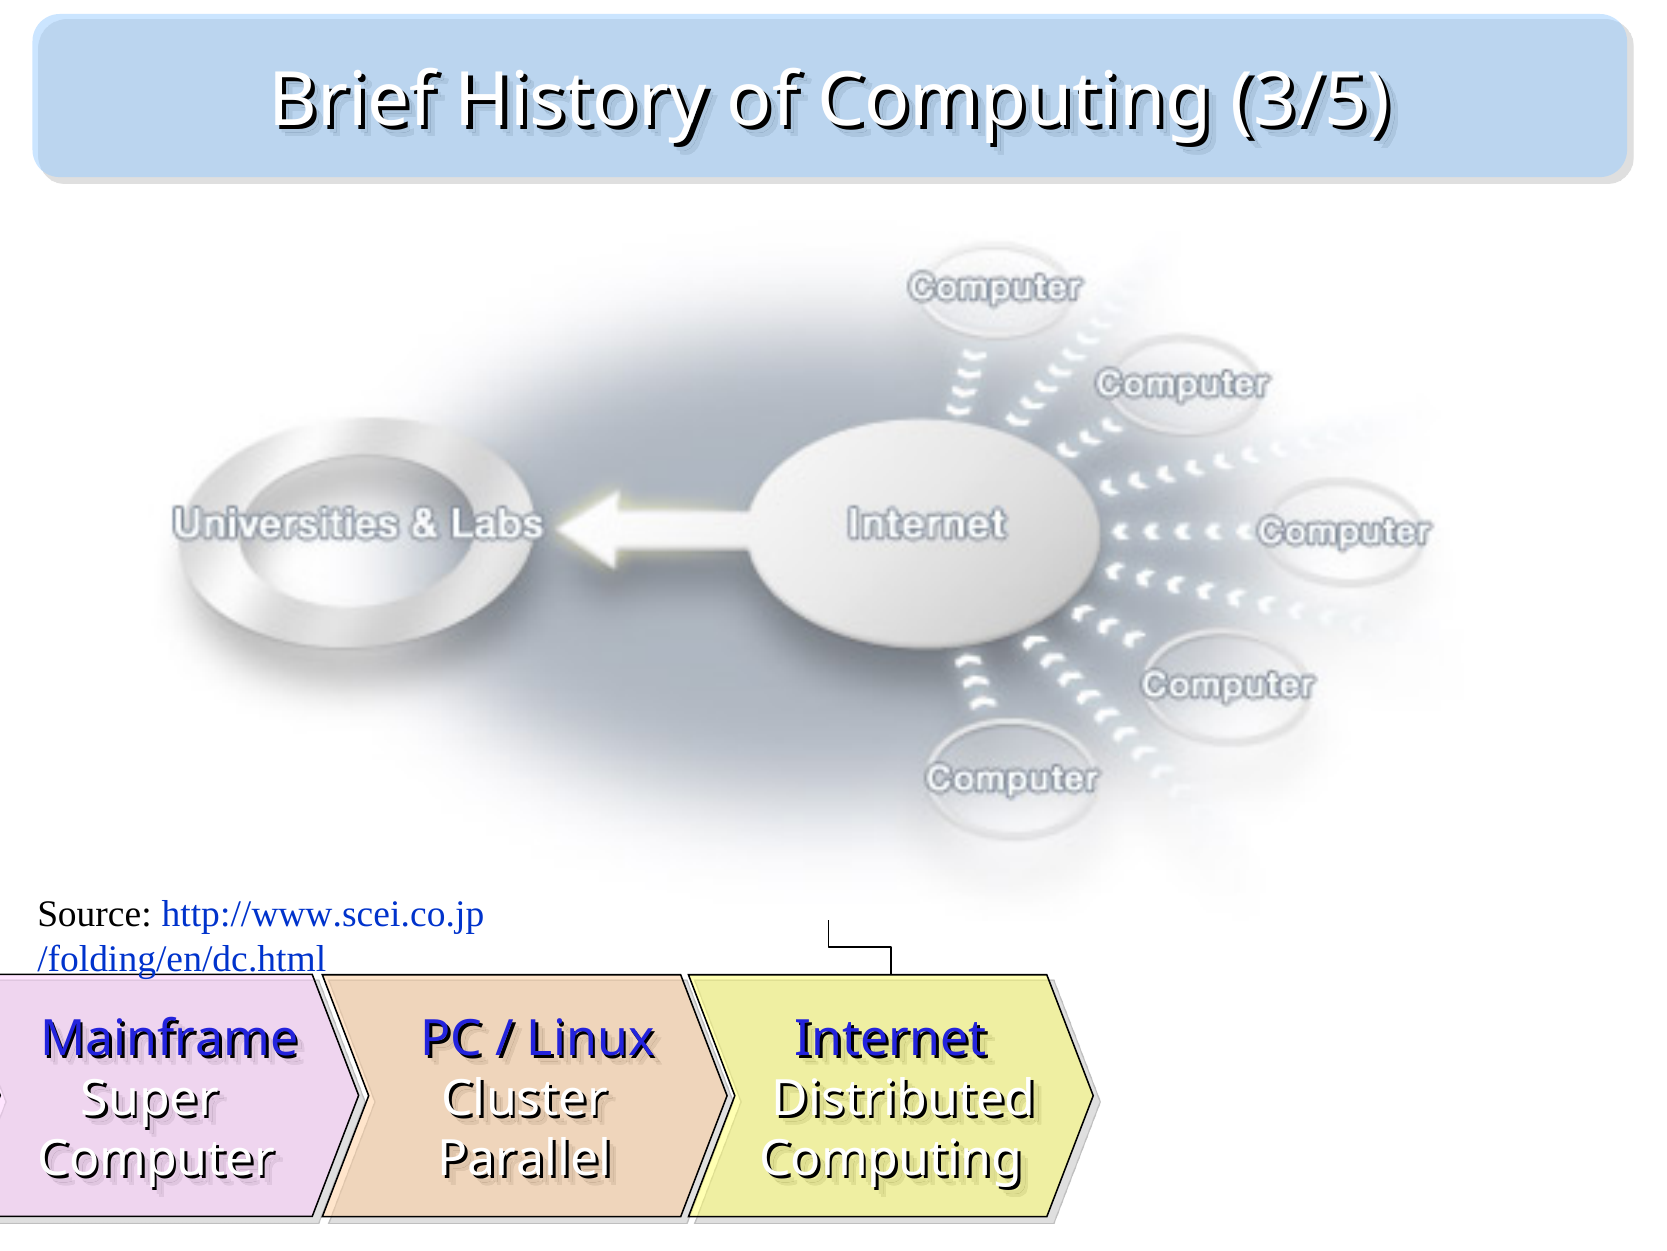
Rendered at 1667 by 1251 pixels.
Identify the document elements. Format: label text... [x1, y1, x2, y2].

picture [148, 211, 1509, 921]
text_box Source: http://www.scei.co.jp/folding/en/dc.html [22, 881, 789, 942]
text_box Mainframe Super Computer [0, 974, 359, 1217]
text_box Brief History of Computing (3/5) [32, 13, 1628, 178]
text_box PC / Linux Cluster Parallel [322, 974, 728, 1217]
text_box Internet Distributed Computing [688, 974, 1094, 1217]
